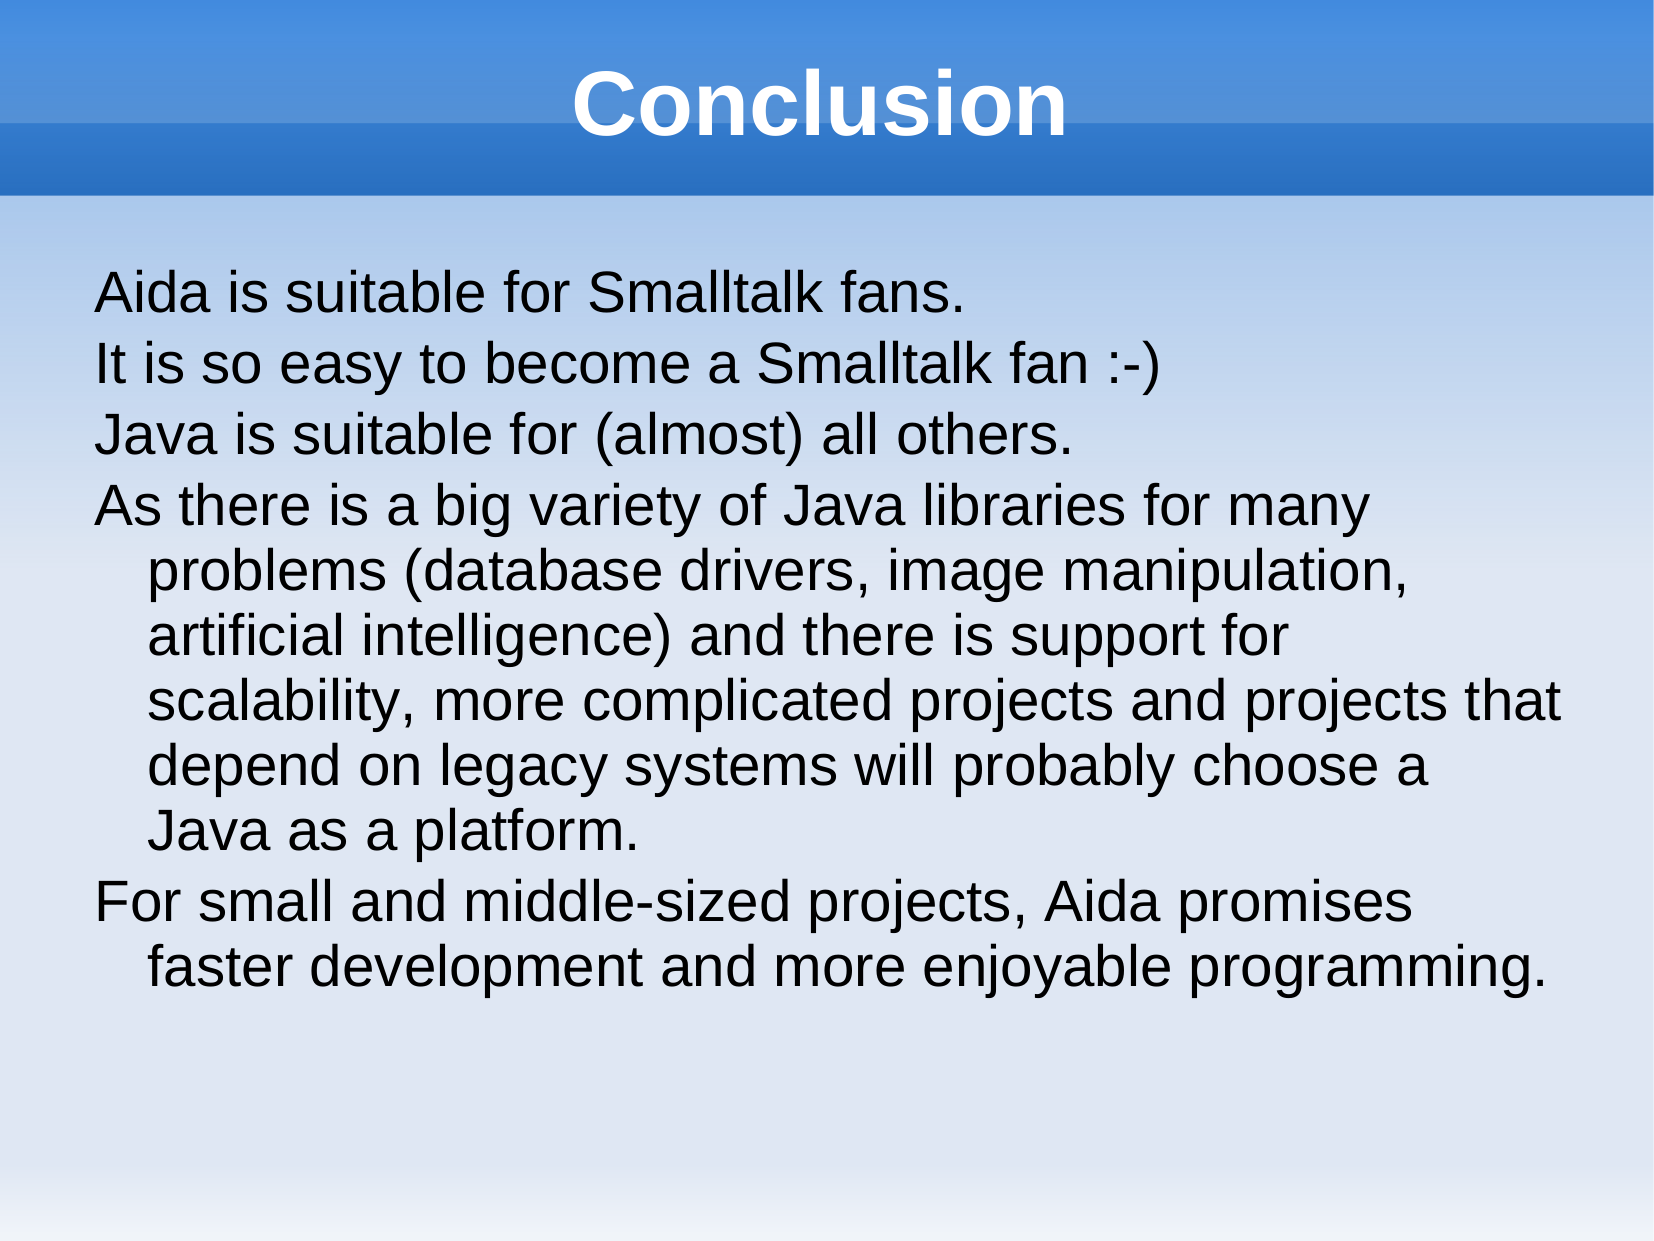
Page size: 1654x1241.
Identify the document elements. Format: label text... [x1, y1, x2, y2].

picture [0, 0, 1654, 1241]
title Conclusion [76, 0, 1565, 208]
list Aida is suitable for Smalltalk fans. It is so easy to become a Smalltalk fan :-) Java is suitable for (almost) all others. As there is a big variety of Java libraries for many problems (database drivers, image manipulation, artificial intelligence) and there is support for scalability, more complicated projects and projects that depend on legacy systems will probably choose a Java as a platform. For small and middle-sized projects, Aida promises faster development and more enjoyable programming. [76, 260, 1565, 1064]
